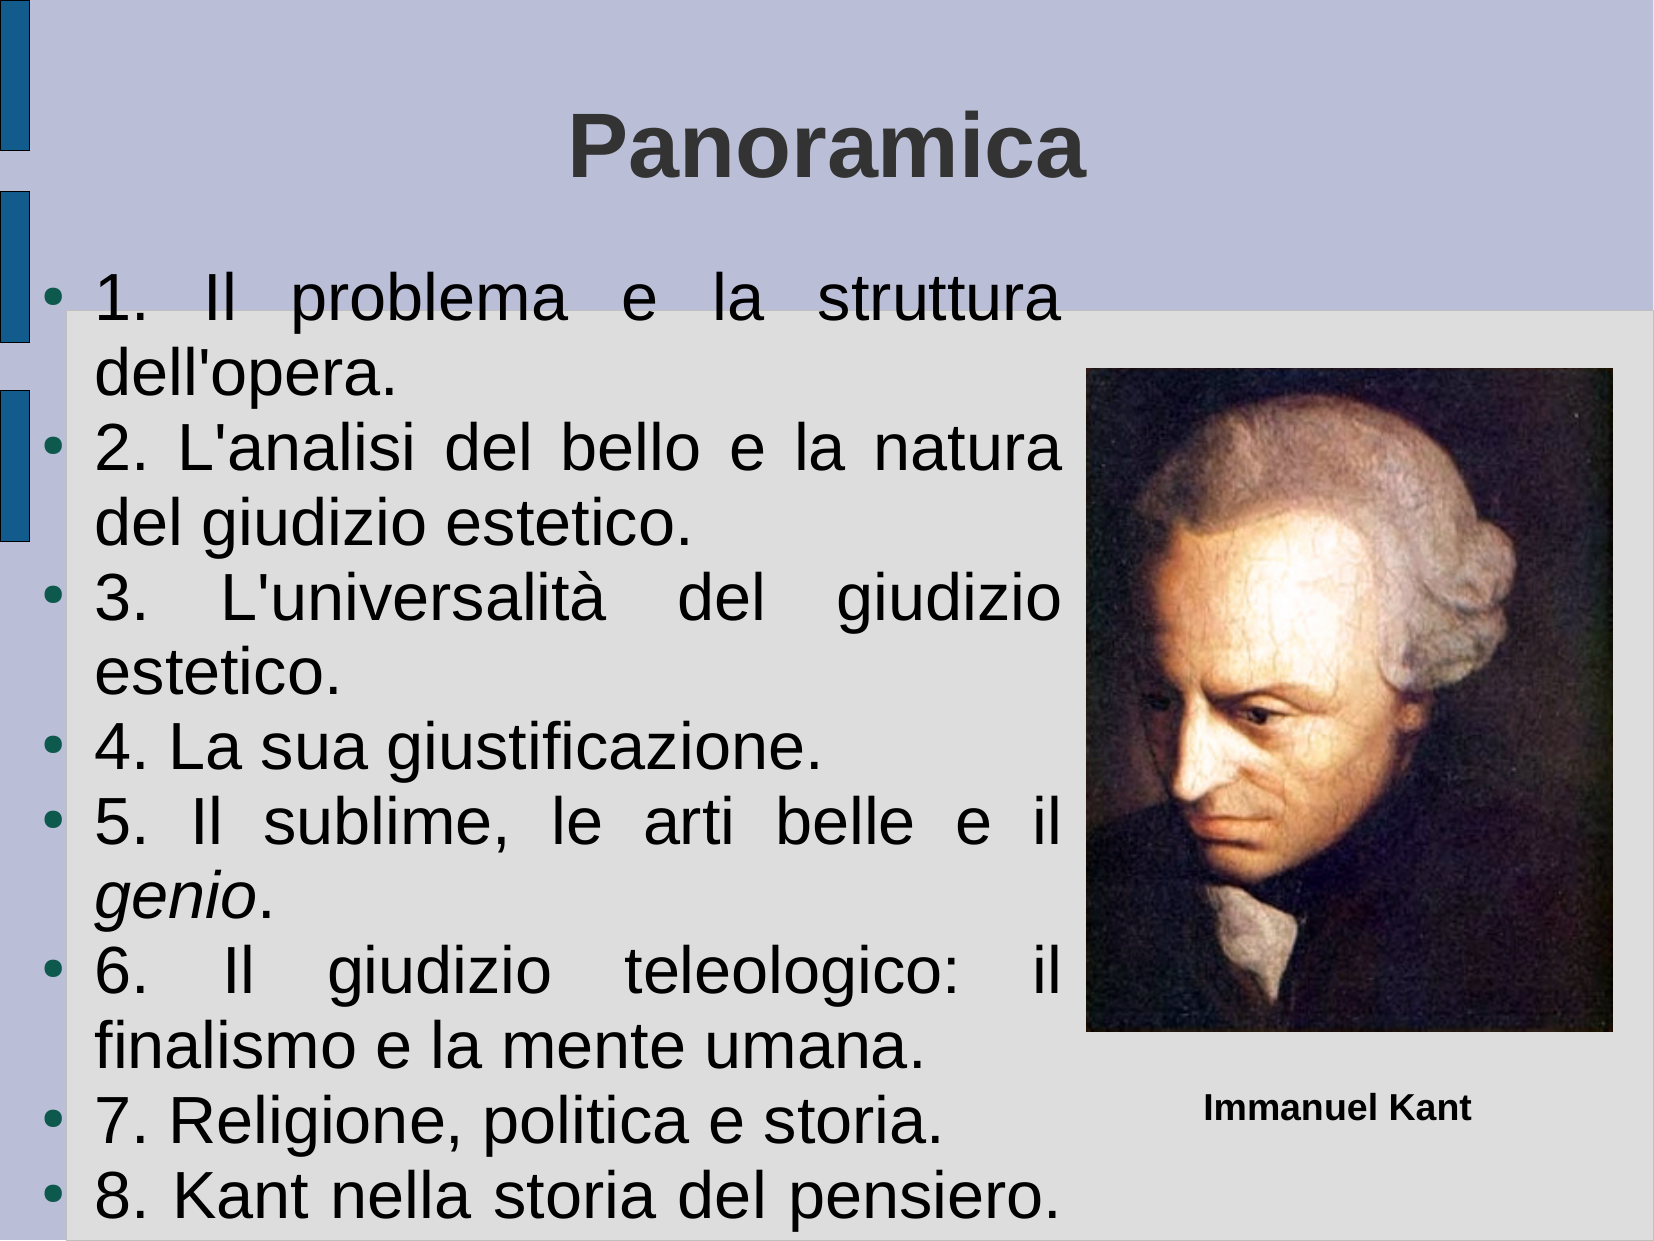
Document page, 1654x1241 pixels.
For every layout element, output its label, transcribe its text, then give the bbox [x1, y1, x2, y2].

picture [1086, 368, 1613, 1032]
title Panoramica [121, 85, 1534, 207]
text_box Immanuel Kant [1045, 1086, 1630, 1130]
list 1. Il problema e la struttura dell'opera. 2. L'analisi del bello e la natura del giudizio estetico. 3. L'universalità del giudizio estetico. 4. La sua giustificazione. 5. Il sublime, le arti belle e il genio. 6. Il giudizio teleologico: il finalismo e la mente umana. 7. Religione, politica e storia. 8. Kant nella storia del pensiero. [23, 260, 1063, 1235]
